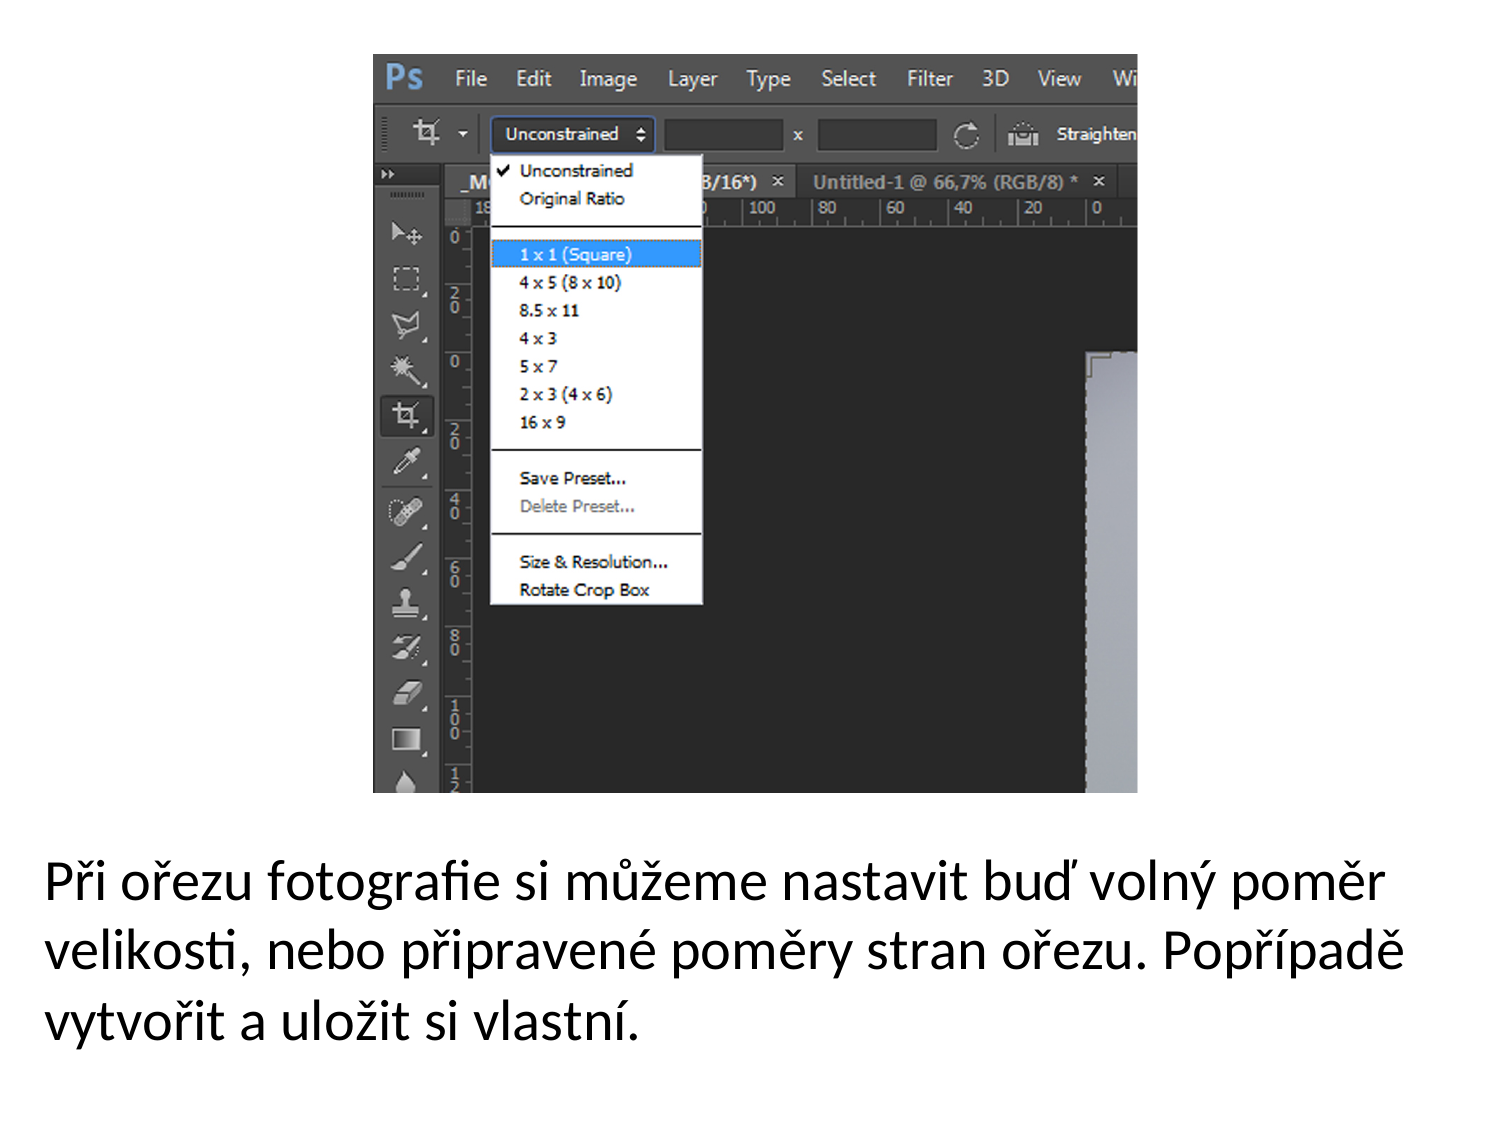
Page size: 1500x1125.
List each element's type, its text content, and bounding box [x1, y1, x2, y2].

picture [183, 54, 1320, 793]
text_box Při ořezu fotografie si můžeme nastavit buď volný poměr velikosti, nebo připravené poměry stran ořezu. Popřípadě vytvořit a uložit si vlastní. [29, 834, 1483, 1060]
